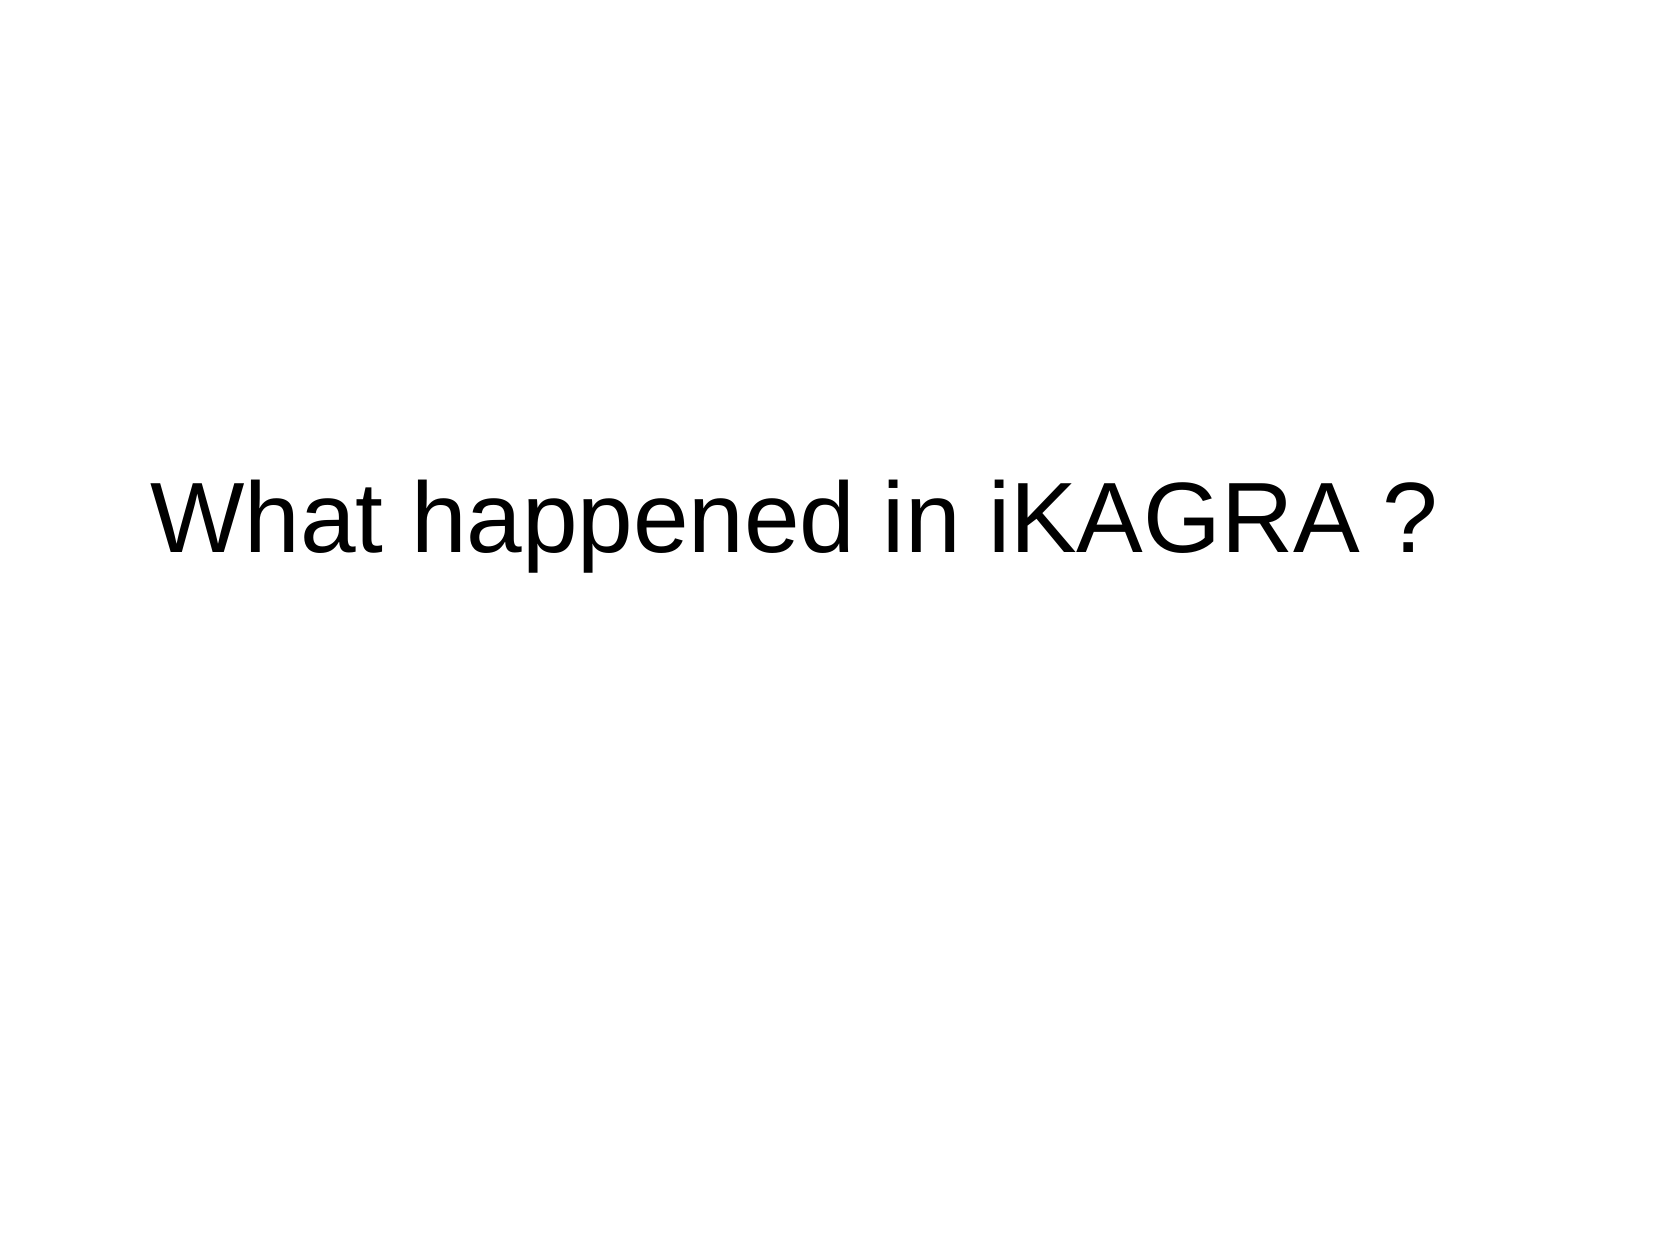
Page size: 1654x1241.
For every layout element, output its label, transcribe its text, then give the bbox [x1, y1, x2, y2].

text_box What happened in iKAGRA ? [135, 454, 1636, 805]
